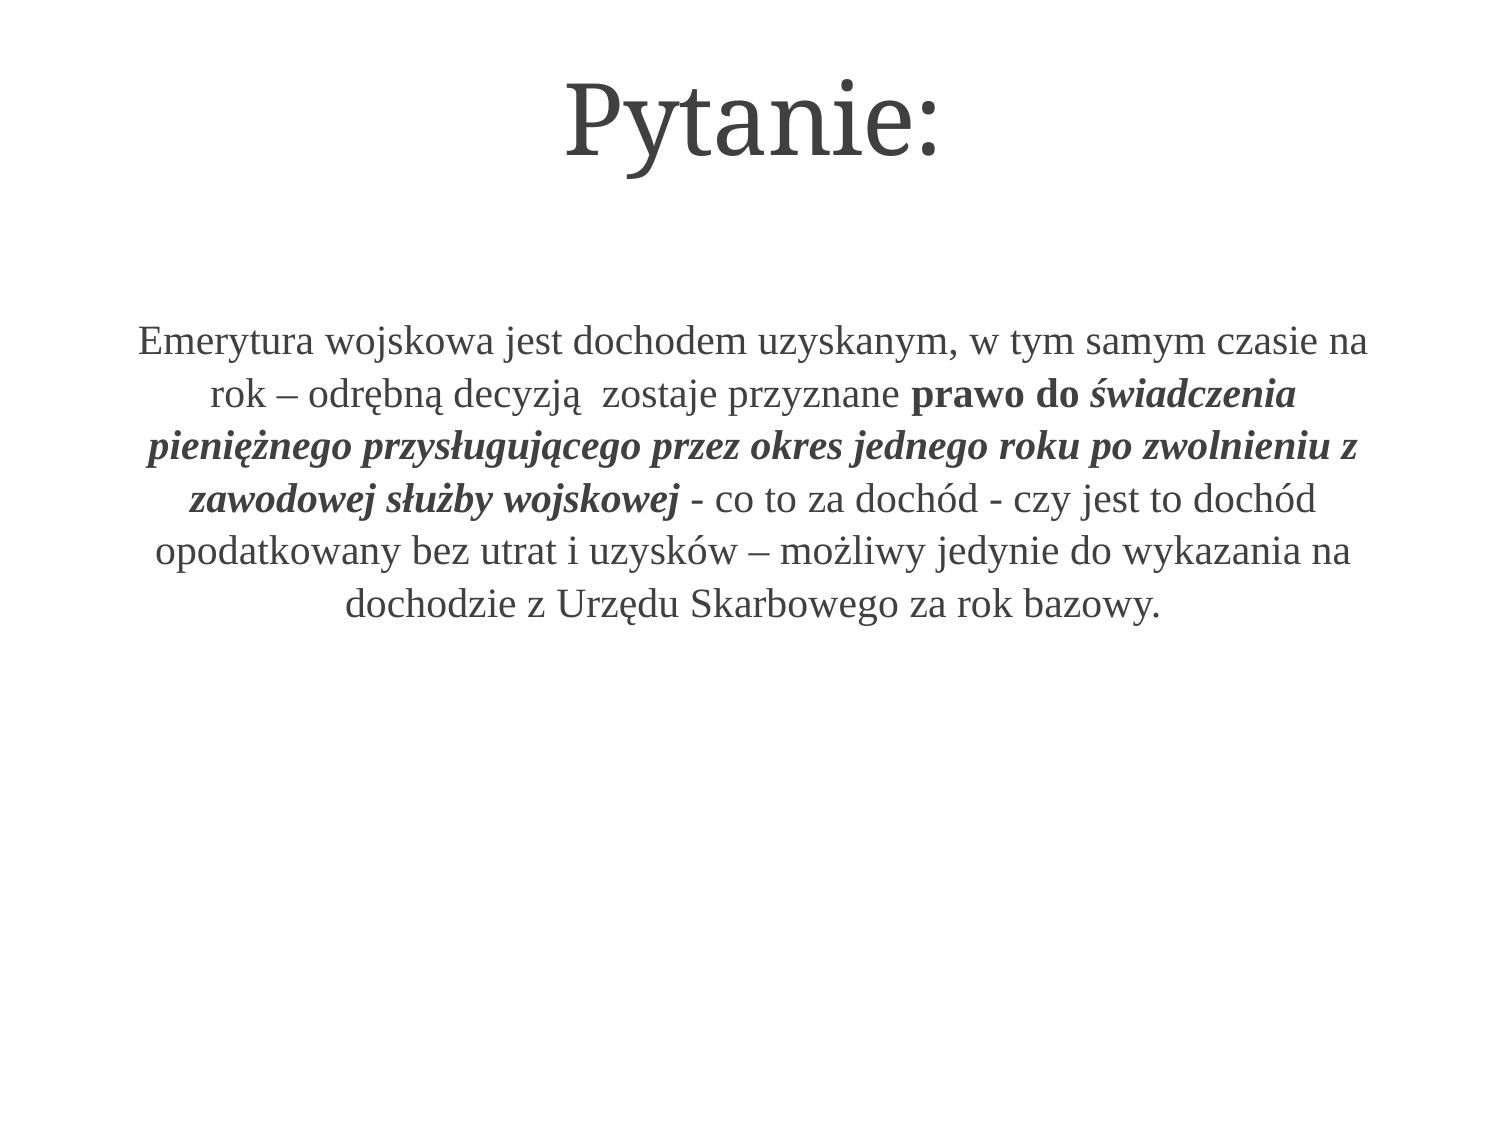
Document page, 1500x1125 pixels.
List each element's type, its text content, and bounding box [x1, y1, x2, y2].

title Pytanie: [135, 47, 1373, 183]
list Emerytura wojskowa jest dochodem uzyskanym, w tym samym czasie na rok – odrębną decyzją zostaje przyznane prawo do świadczenia pieniężnego przysługującego przez okres jednego roku po zwolnieniu z zawodowej służby wojskowej - co to za dochód - czy jest to dochód opodatkowany bez utrat i uzysków – możliwy jedynie do wykazania na dochodzie z Urzędu Skarbowego za rok bazowy. [135, 302, 1373, 963]
